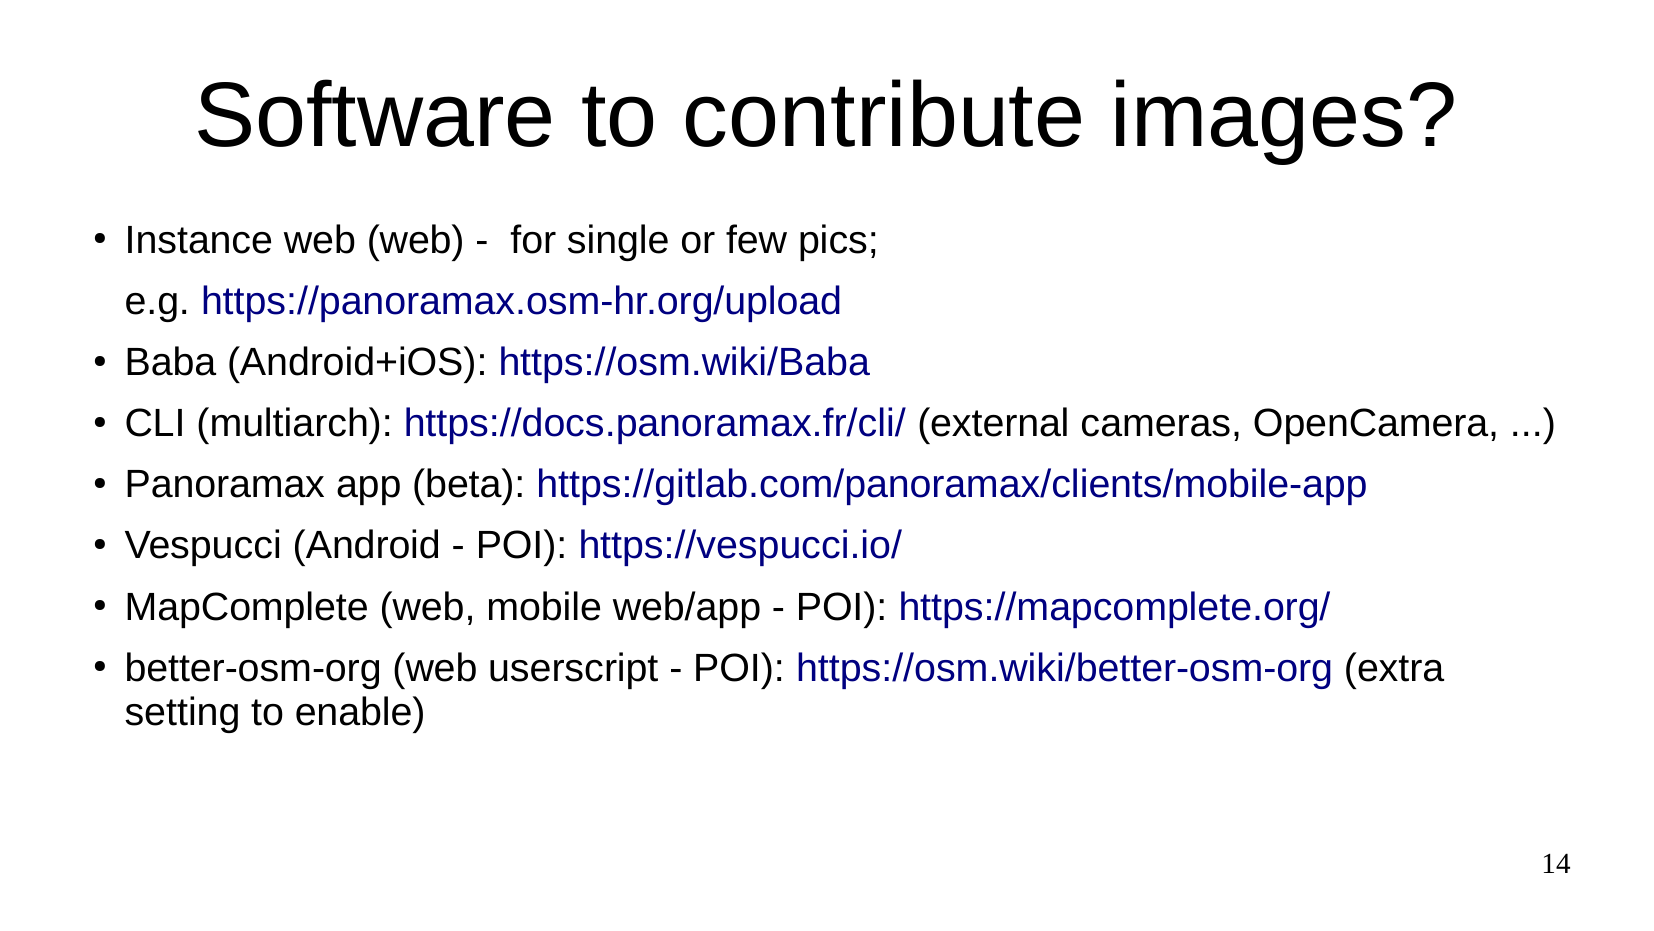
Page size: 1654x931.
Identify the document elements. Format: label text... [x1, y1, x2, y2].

title Software to contribute images? [82, 37, 1571, 193]
list Instance web (web) - for single or few pics; e.g. https://panoramax.osm-hr.org/upload Baba (Android+iOS): https://osm.wiki/Baba CLI (multiarch): https://docs.panoramax.fr/cli/ (external cameras, OpenCamera, ...) Panoramax app (beta): https://gitlab.com/panoramax/clients/mobile-app Vespucci (Android - POI): https://vespucci.io/ MapComplete (web, mobile web/app - POI): https://mapcomplete.org/ better-osm-org (web userscript - POI): https://osm.wiki/better-osm-org (extra setting to enable) [82, 217, 1571, 758]
